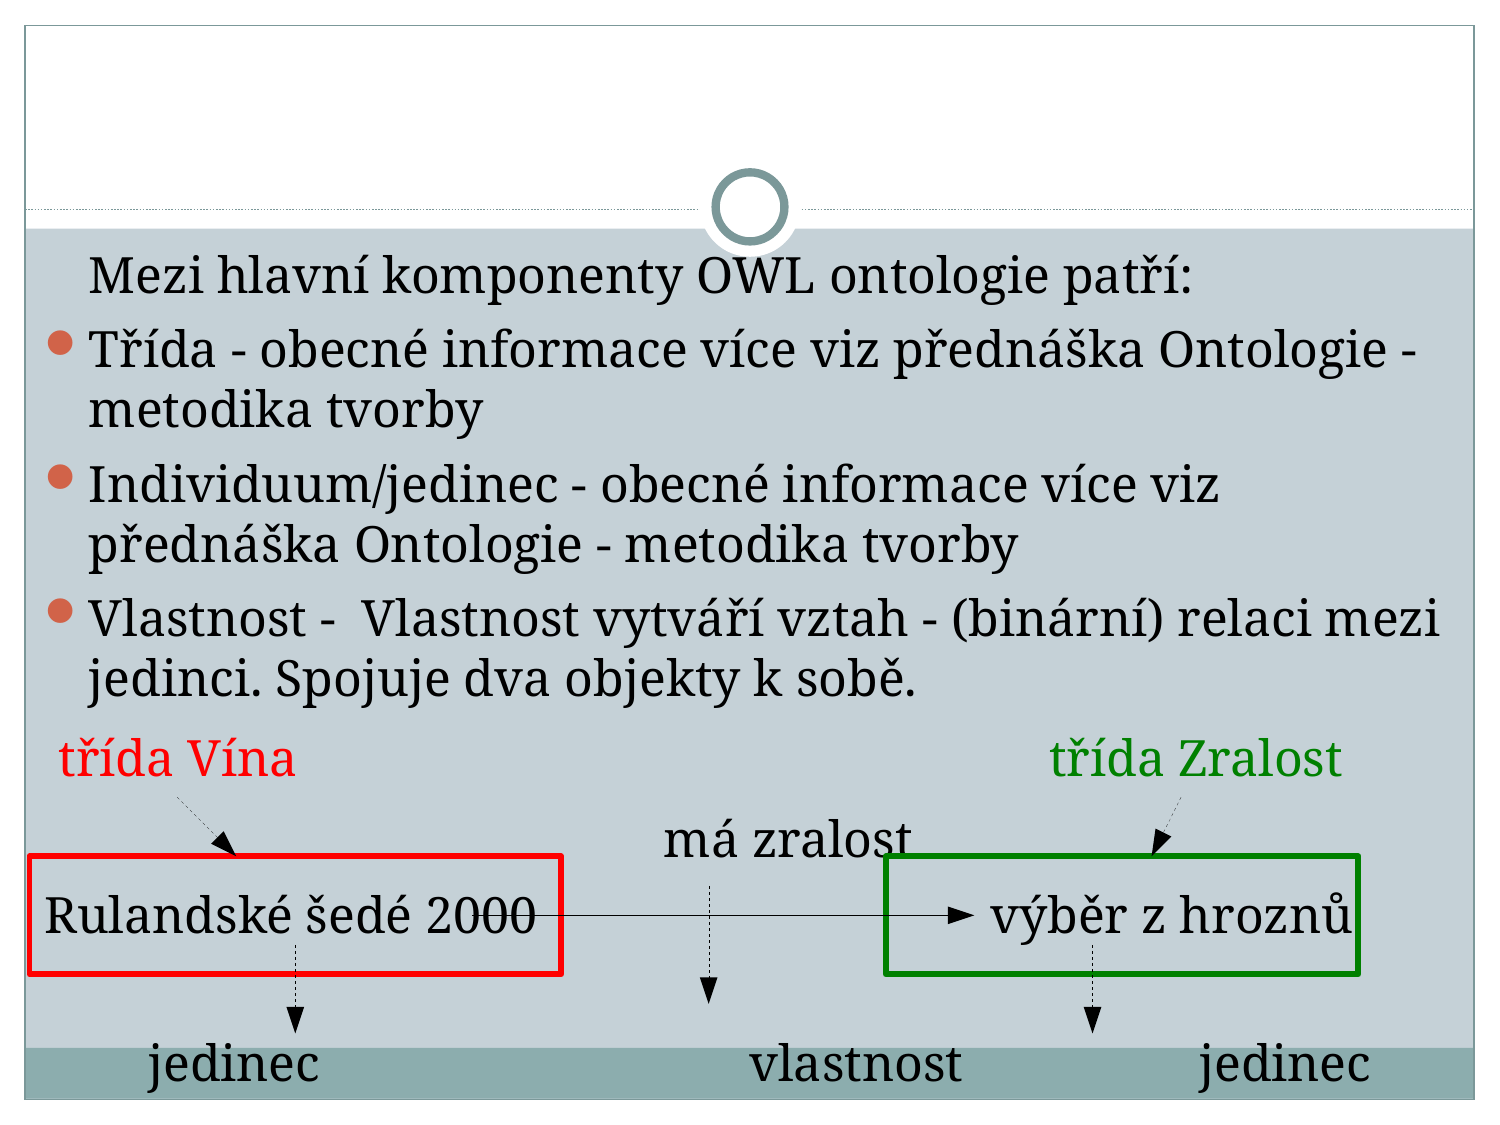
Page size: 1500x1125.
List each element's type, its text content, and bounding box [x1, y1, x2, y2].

list Mezi hlavní komponenty OWL ontologie patří: Třída - obecné informace více viz přednáška Ontologie - metodika tvorby Individuum/jedinec - obecné informace více viz přednáška Ontologie - metodika tvorby Vlastnost - Vlastnost vytváří vztah - (binární) relaci mezi jedinci. Spojuje dva objekty k sobě. třída Vína třída Zralost má zralost Rulandské šedé 2000 výběr z hroznů jedinec vlastnost jedinec [889, 859, 1355, 971]
list Mezi hlavní komponenty OWL ontologie patří: Třída - obecné informace více viz přednáška Ontologie - metodika tvorby Individuum/jedinec - obecné informace více viz přednáška Ontologie - metodika tvorby Vlastnost - Vlastnost vytváří vztah - (binární) relaci mezi jedinci. Spojuje dva objekty k sobě. třída Vína třída Zralost má zralost Rulandské šedé 2000 výběr z hroznů jedinec vlastnost jedinec [29, 236, 1477, 1125]
list Mezi hlavní komponenty OWL ontologie patří: Třída - obecné informace více viz přednáška Ontologie - metodika tvorby Individuum/jedinec - obecné informace více viz přednáška Ontologie - metodika tvorby Vlastnost - Vlastnost vytváří vztah - (binární) relaci mezi jedinci. Spojuje dva objekty k sobě. třída Vína třída Zralost má zralost Rulandské šedé 2000 výběr z hroznů jedinec vlastnost jedinec [32, 859, 558, 971]
